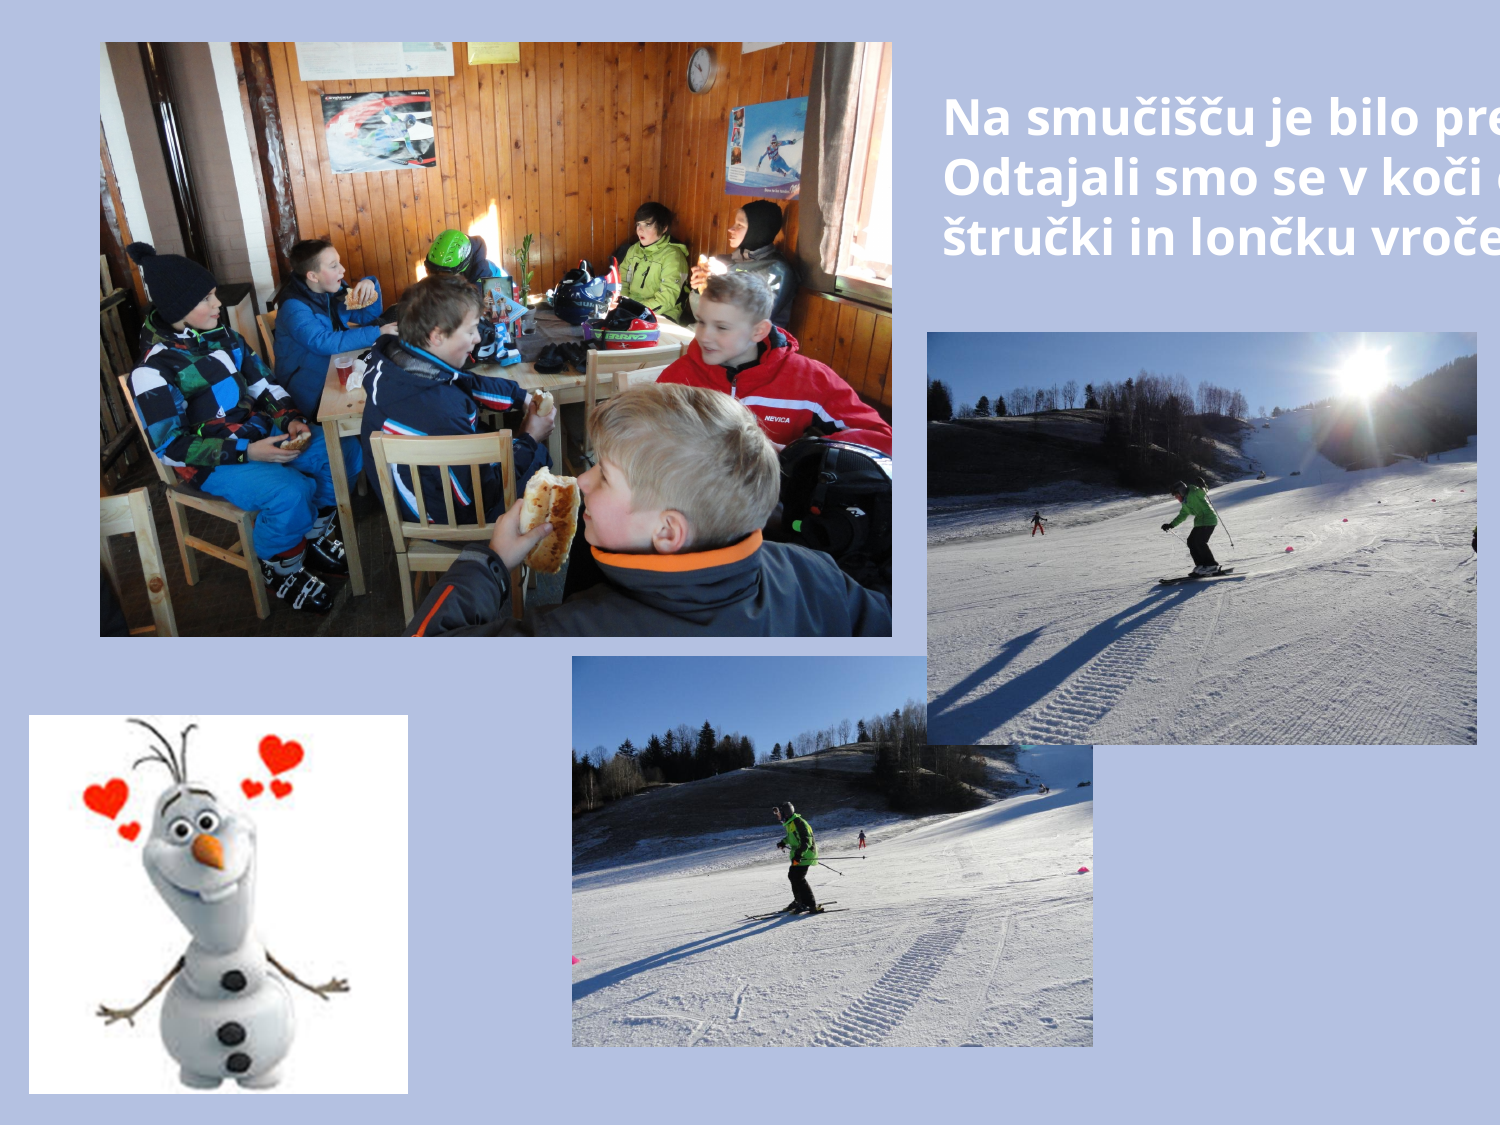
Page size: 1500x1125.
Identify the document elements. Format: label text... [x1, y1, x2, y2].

picture [572, 332, 1477, 1047]
picture [29, 716, 408, 1094]
text_box Na smučišču je bilo presneto mrzlo. Odtajali smo se v koči ob sirovi štručki in lončku vročega … [927, 78, 1495, 276]
picture [100, 42, 892, 637]
